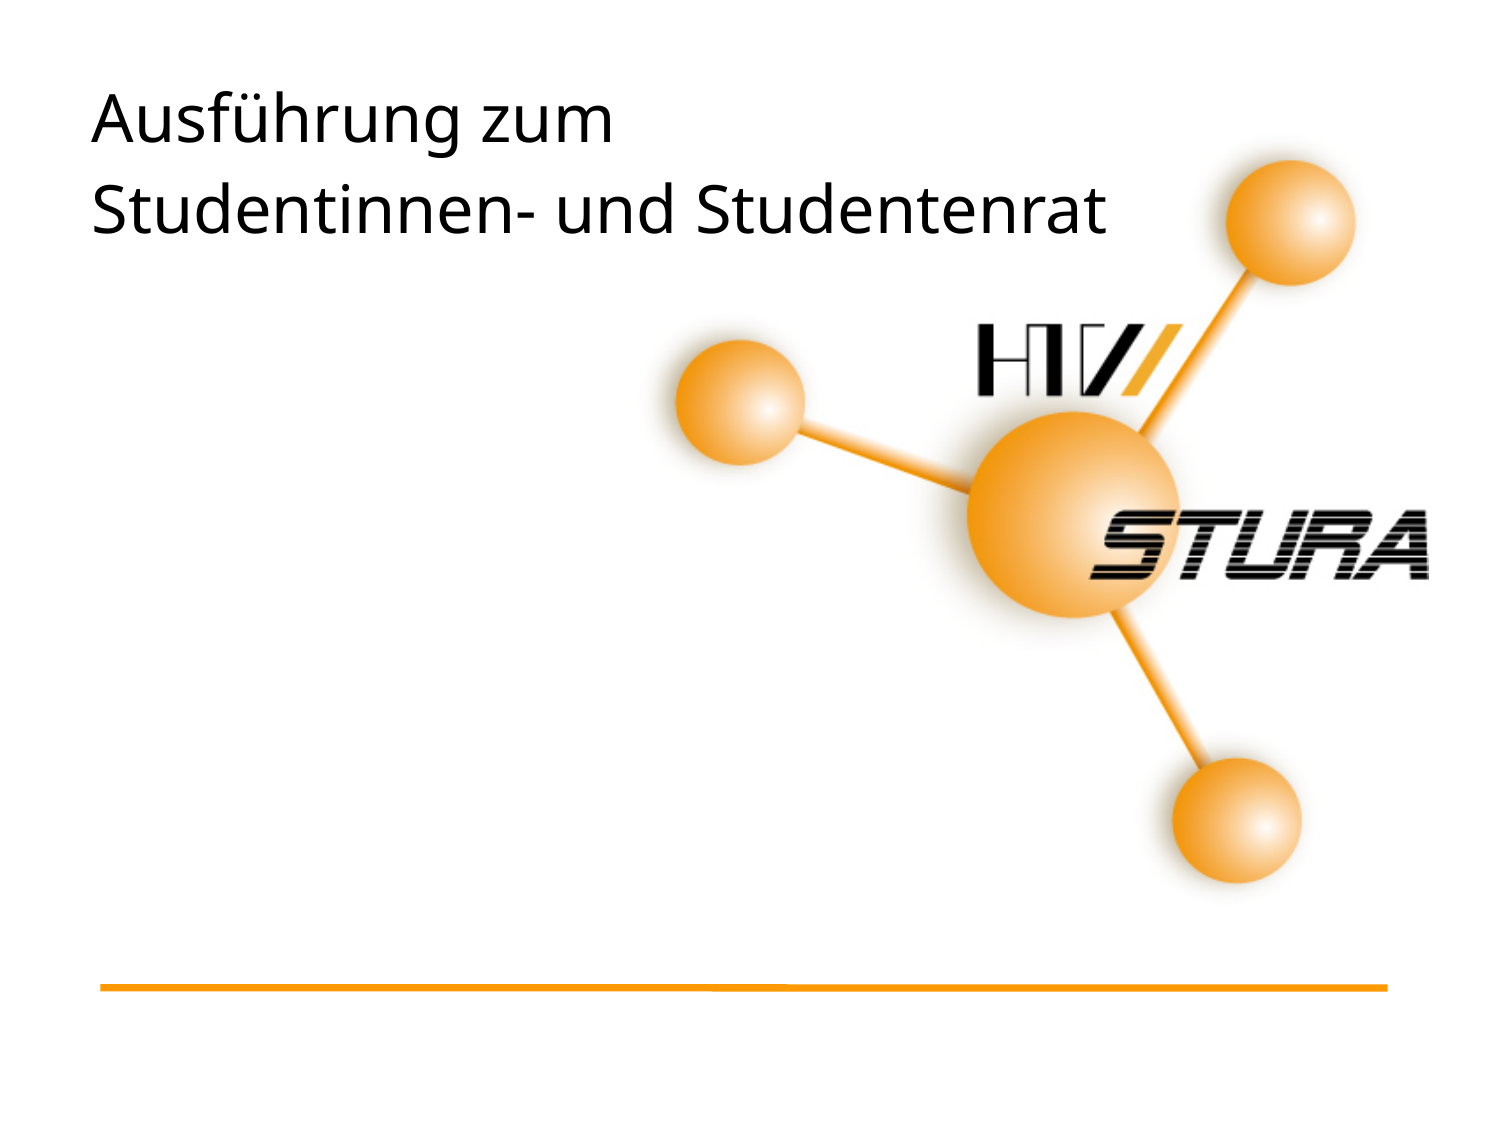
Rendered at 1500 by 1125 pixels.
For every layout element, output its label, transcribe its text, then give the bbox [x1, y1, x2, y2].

title Ausführung zum Studentinnen- und Studentenrat [76, 29, 1282, 296]
picture [631, 125, 1429, 914]
